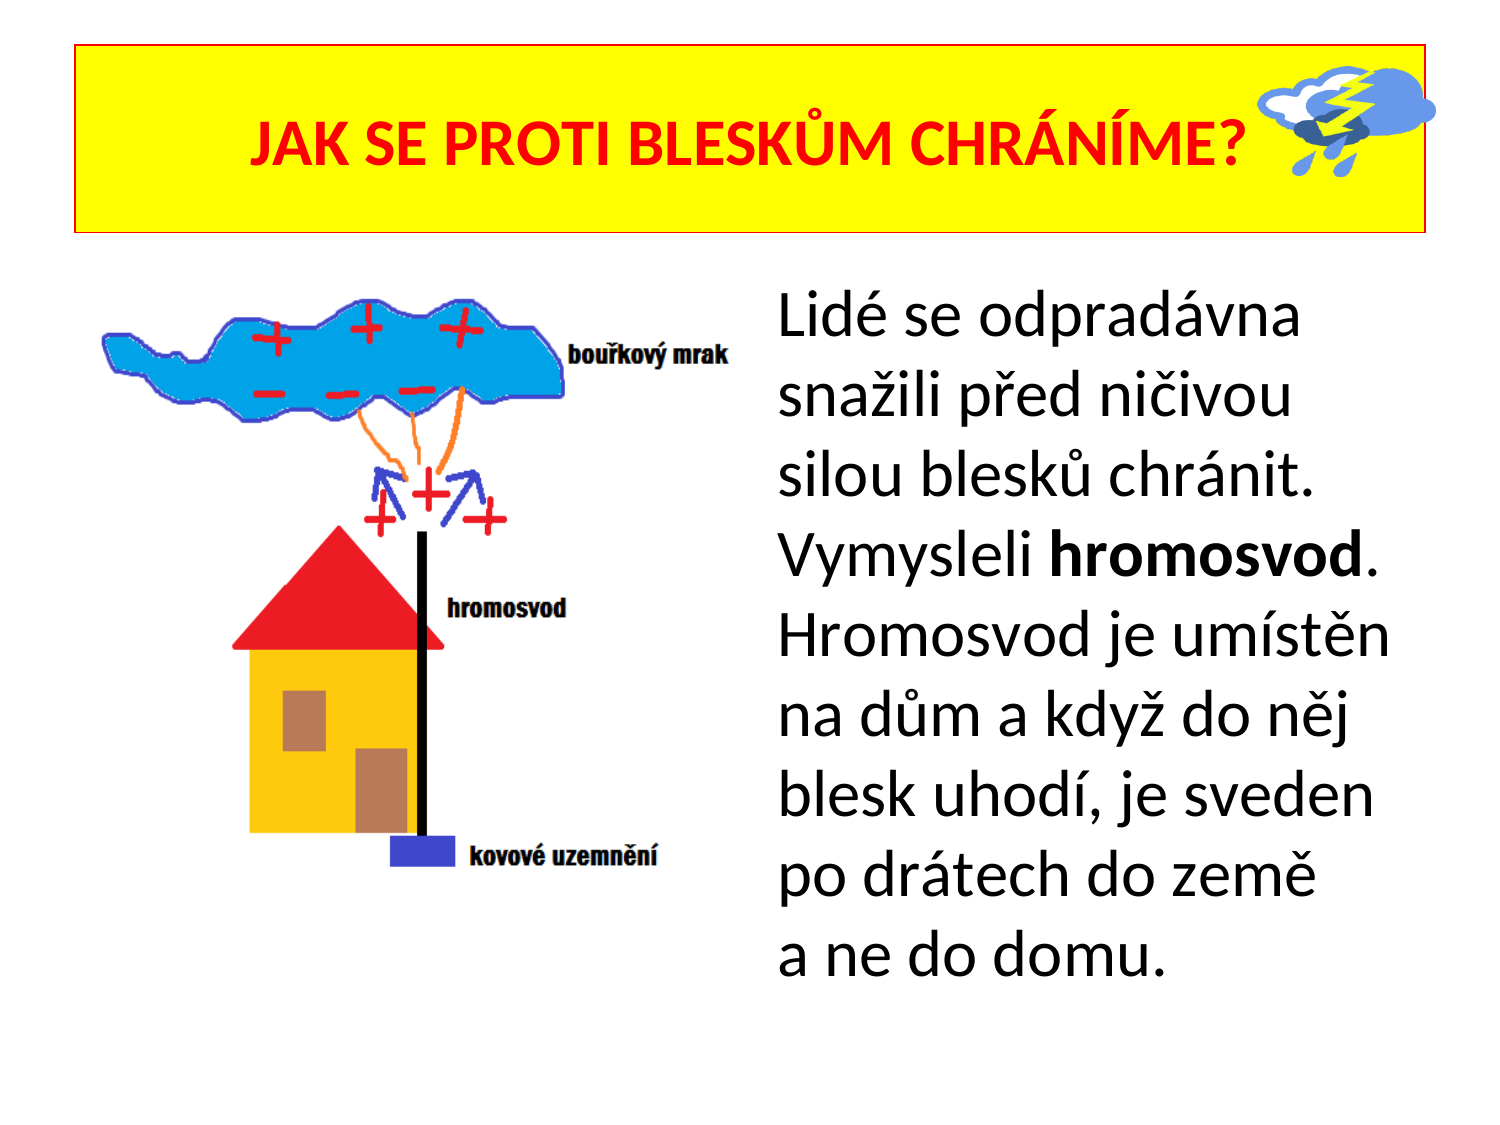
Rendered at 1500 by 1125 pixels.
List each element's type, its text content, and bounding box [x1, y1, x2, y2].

picture [1257, 66, 1436, 177]
list [75, 262, 738, 1006]
title JAK SE PROTI BLESKŮM CHRÁNÍME? [75, 45, 1426, 233]
list Lidé se odpradávna snažili před ničivou silou blesků chránit. Vymysleli hromosvod. Hromosvod je umístěn na dům a když do něj blesk uhodí, je sveden po drátech do země a ne do domu. [762, 262, 1426, 1094]
picture [76, 278, 751, 898]
